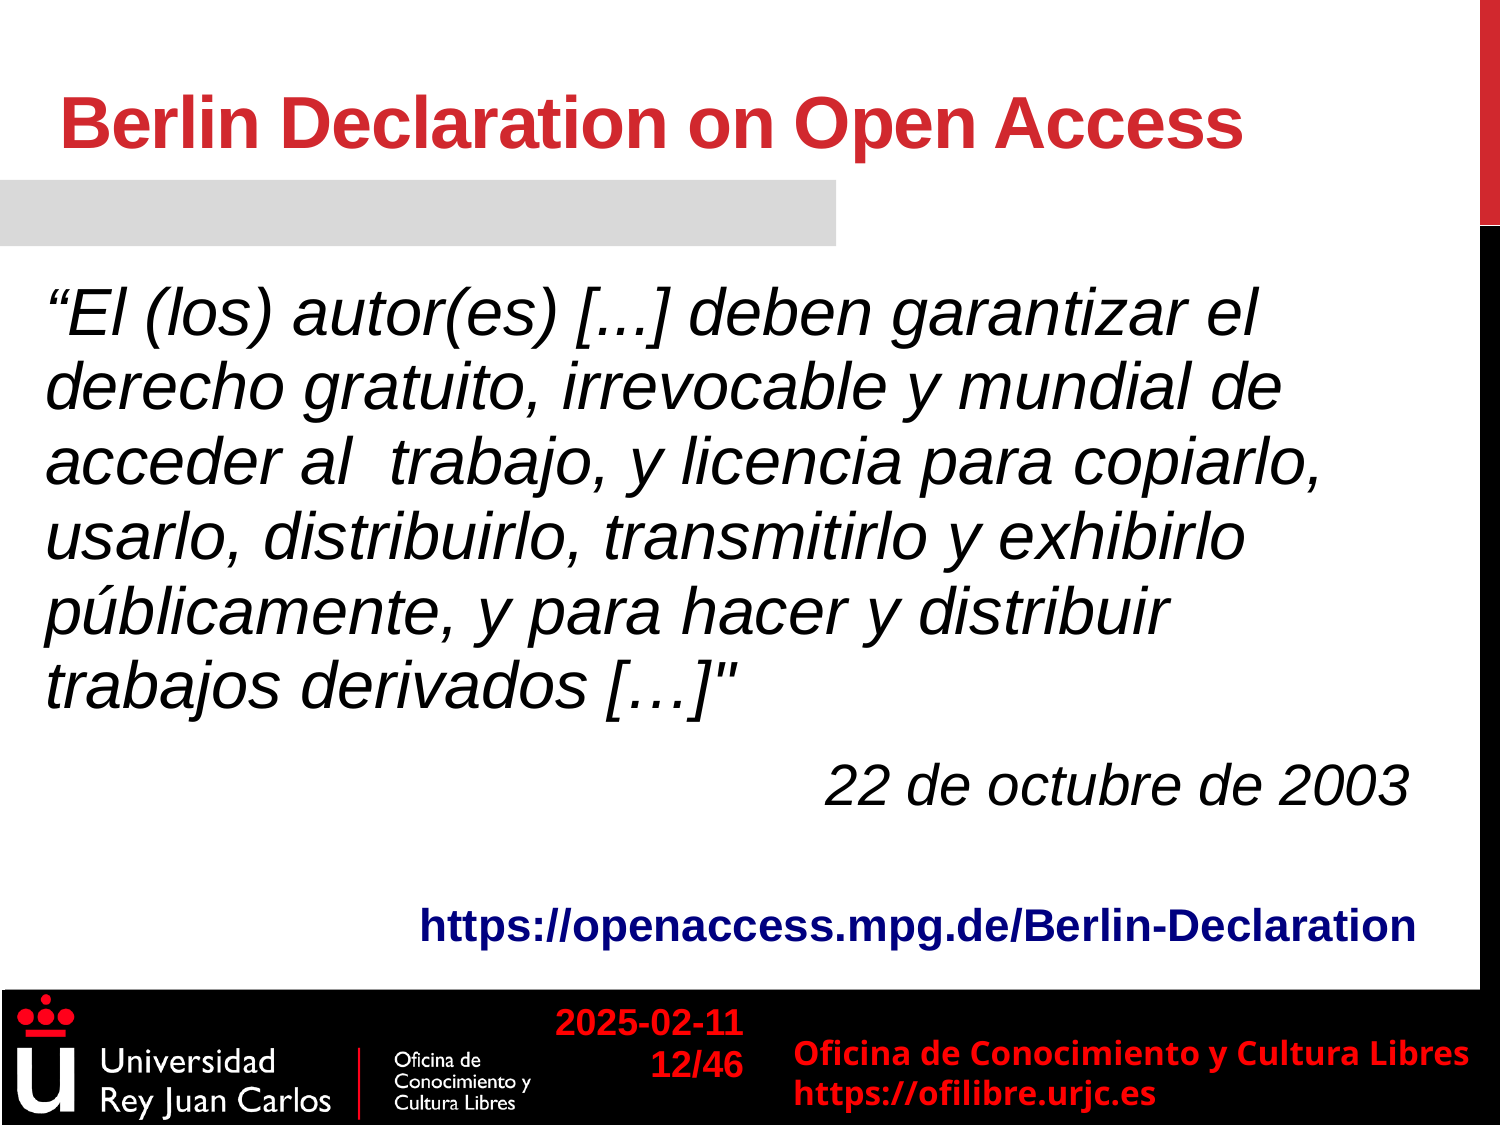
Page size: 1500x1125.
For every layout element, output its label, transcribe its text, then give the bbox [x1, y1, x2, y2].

text_box “El (los) autor(es) [...] deben garantizar el derecho gratuito, irrevocable y mundial de acceder al trabajo, y licencia para copiarlo, usarlo, distribuirlo, transmitirlo y exhibirlo públicamente, y para hacer y distribuir trabajos derivados […]'' 22 de octubre de 2003 [30, 267, 1426, 826]
text_box Berlin Declaration on Open Access [0, 24, 1326, 172]
text_box https://openaccess.mpg.de/Berlin-Declaration [405, 892, 1441, 961]
title [75, 15, 1425, 172]
picture [17, 994, 531, 1120]
